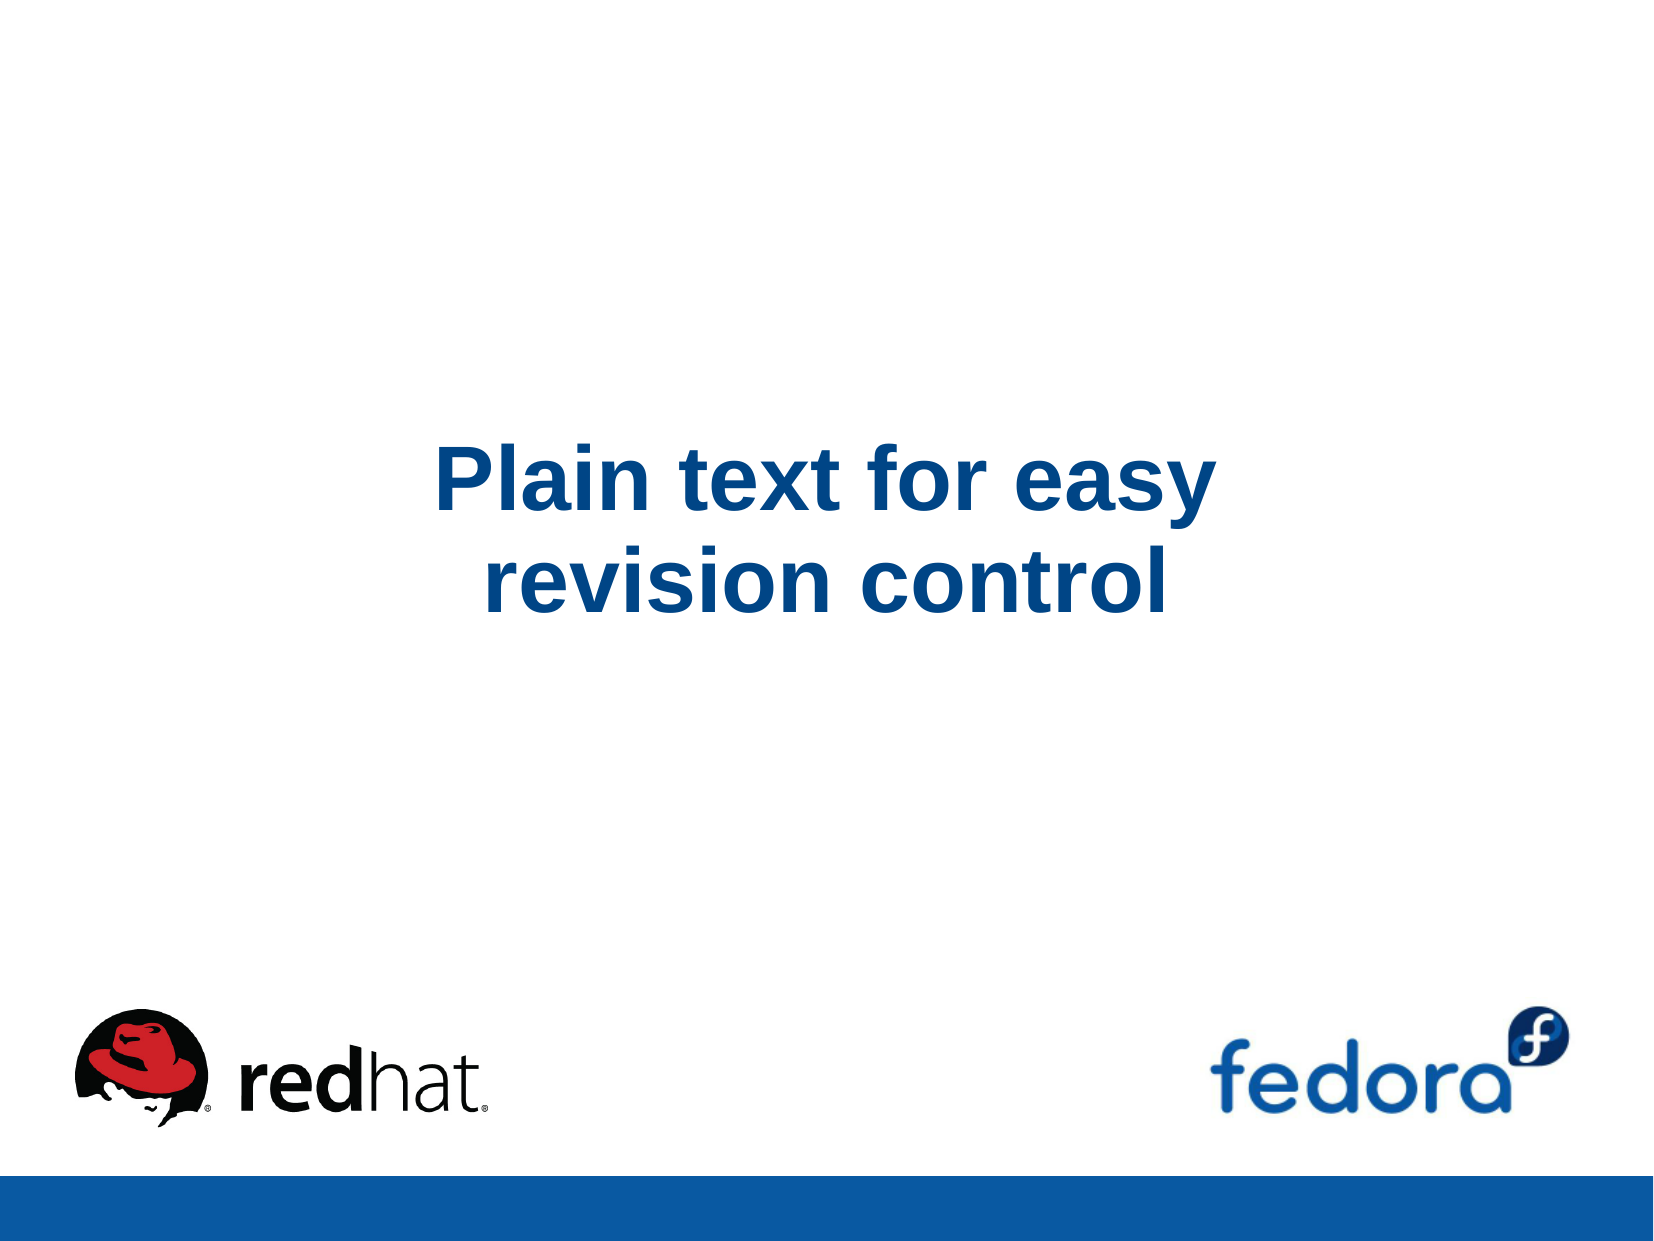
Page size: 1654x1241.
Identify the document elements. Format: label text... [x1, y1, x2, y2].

subtitle Plain text for easy revision control [82, 49, 1571, 1109]
picture [75, 1009, 488, 1142]
picture [0, 1176, 1654, 1241]
picture [1200, 997, 1576, 1125]
